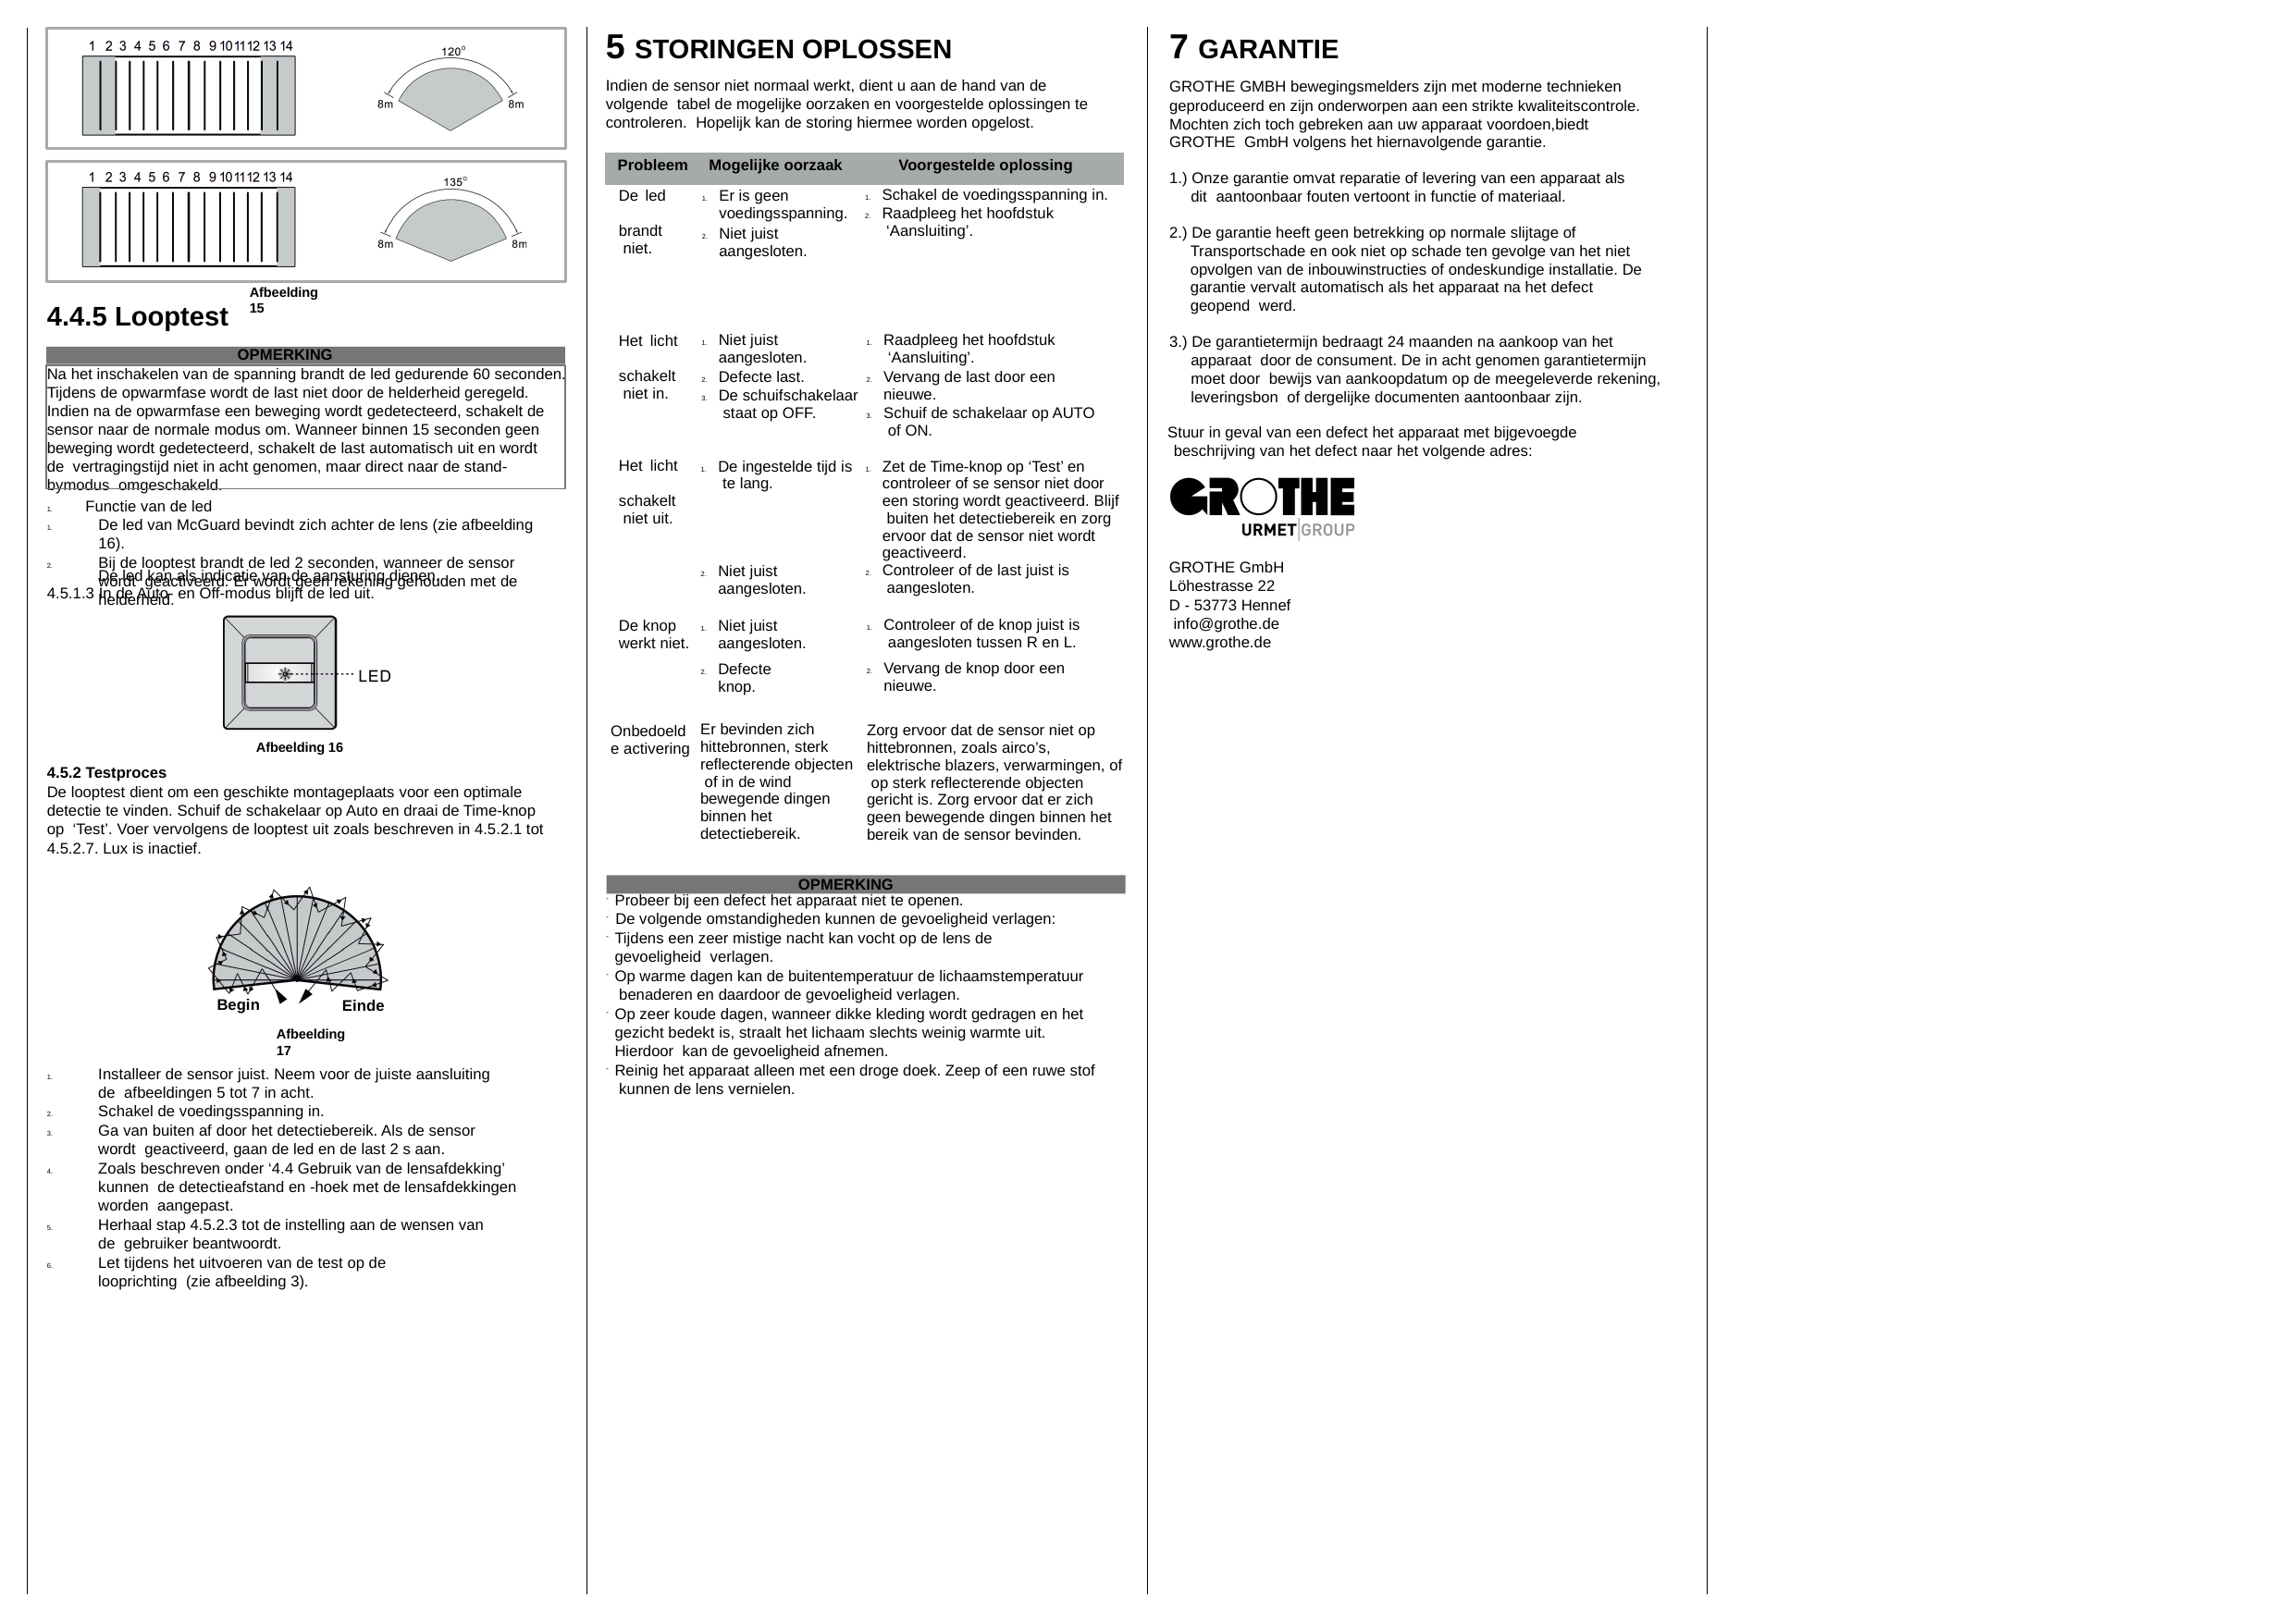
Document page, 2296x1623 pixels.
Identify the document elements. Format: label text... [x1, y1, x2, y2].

text_box De led kan als indicatie van de aansturing dienen. 4.5.1.3 In de Auto- en Off-modus blijft de led uit. [44, 565, 441, 603]
text_box Na het inschakelen van de spanning brandt de led gedurende 60 seconden. [47, 366, 564, 401]
table_cell De knop werkt niet. [605, 608, 698, 717]
text_box [206, 885, 389, 1014]
table_cell De ingestelde tijd is te lang. Niet juist aangesloten. [698, 456, 862, 608]
text_box Einde [331, 995, 390, 1014]
text_box Probeer bij een defect het apparaat niet te openen. De volgende omstandigheden kunnen de gevoeligheid verlagen: Tijdens een zeer mistige nacht kan vocht op de lens de gevoeligheid verlagen. Op warme dagen kan de buitentemperatuur de lichaamstemperatuur benaderen en daardoor de gevoeligheid verlagen. Op zeer koude dagen, wanneer dikke kleding wordt gedragen en het gezicht bedekt is, straalt het lichaam slechts weinig warmte uit. Hierdoor kan de gevoeligheid afnemen. Reinig het apparaat alleen met een droge doek. Zeep of een ruwe stof kunnen de lens vernielen. [604, 890, 1109, 1098]
text_box Afbeelding 15 [247, 283, 335, 316]
table_cell De led brandt niet. [605, 185, 698, 329]
table_cell Controleer of de knop juist is aangesloten tussen R en L. Vervang de knop door een nieuwe. [862, 608, 1124, 717]
text_box GROTHE GmbH Löhestrasse 22 D - 53773 Hennef info@grothe.de www.grothe.de [1167, 557, 1293, 651]
text_box [46, 346, 235, 363]
text_box 7 GARANTIE GROTHE GMBH bewegingsmelders zijn met moderne technieken geproduceerd en zijn onderworpen aan een strikte kwaliteitscontrole. Mochten zich toch gebreken aan uw apparaat voordoen,biedt GROTHE GmbH volgens het hiernavolgende garantie. 1.) Onze garantie omvat reparatie of levering van een apparaat als dit aantoonbaar fouten vertoont in functie of materiaal. 2.) De garantie heeft geen betrekking op normale slijtage of Transportschade en ook niet op schade ten gevolge van het niet opvolgen van de inbouwinstructies of ondeskundige installatie. De garantie vervalt automatisch als het apparaat na het defect geopend werd. 3.) De garantietermijn bedraagt 24 maanden na aankoop van het apparaat door de consument. De in acht genomen garantietermijn moet door bewijs van aankoopdatum op de meegeleverde rekening, leveringsbon of dergelijke documenten aantoonbaar zijn. Stuur in geval van een defect het apparaat met bijgevoegde beschrijving van het defect naar het volgende adres: [1167, 23, 1680, 461]
text_box OPMERKING [606, 875, 1126, 894]
table_cell Niet juist aangesloten. Defecte last. De schuifschakelaar staat op OFF. [698, 329, 862, 456]
text_box Tijdens de opwarmfase wordt de last niet door de helderheid geregeld. Indien na de opwarmfase een beweging wordt gedetecteerd, schakelt de sensor naar de normale modus om. Wanneer binnen 15 seconden geen beweging wordt gedetecteerd, schakelt de last automatisch uit en wordt de vertragingstijd niet in acht genomen, maar direct naar de stand-bymodus omgeschakeld. [44, 383, 560, 495]
table_header Mogelijke oorzaak [698, 153, 862, 185]
text_box [222, 615, 391, 731]
table_cell Het licht schakelt niet uit. [605, 456, 698, 608]
table_cell Zorg ervoor dat de sensor niet op hittebronnen, zoals airco’s, elektrische blazers, verwarmingen, of op sterk reflecterende objecten gericht is. Zorg ervoor dat er zich geen bewegende dingen binnen het bereik van de sensor bevinden. [862, 717, 1124, 851]
text_box Begin [204, 995, 264, 1014]
text_box [1169, 476, 1355, 542]
text_box Functie van de led De led van McGuard bevindt zich achter de lens (zie afbeelding 16). Bij de looptest brandt de led 2 seconden, wanneer de sensor wordt geactiveerd. Er wordt geen rekening gehouden met de helderheid. [44, 496, 564, 609]
text_box [377, 176, 527, 262]
text_box Afbeelding 17 [274, 1026, 362, 1059]
text_box 4.4.5 Looptest [44, 299, 231, 332]
text_box [81, 40, 296, 136]
table_cell Raadpleeg het hoofdstuk ‘Aansluiting’. Vervang de last door een nieuwe. Schuif de schakelaar op AUTO of ON. [862, 329, 1124, 456]
text_box [335, 346, 565, 363]
text_box Afbeelding 16 4.5.2 Testproces De looptest dient om een geschikte montageplaats voor een optimale detectie te vinden. Schuif de schakelaar op Auto en draai de Time-knop op ‘Test’. Voer vervolgens de looptest uit zoals beschreven in 4.5.2.1 tot 4.5.2.7. Lux is inactief. [44, 739, 558, 858]
table_cell Het licht schakelt niet in. [605, 329, 698, 456]
table_cell Schakel de voedingsspanning in. Raadpleeg het hoofdstuk ‘Aansluiting’. [862, 185, 1124, 329]
text_box Installeer de sensor juist. Neem voor de juiste aansluiting de afbeeldingen 5 tot 7 in acht. Schakel de voedingsspanning in. Ga van buiten af door het detectiebereik. Als de sensor wordt geactiveerd, gaan de led en de last 2 s aan. Zoals beschreven onder ‘4.4 Gebruik van de lensafdekking’ kunnen de detectieafstand en -hoek met de lensafdekkingen worden aangepast. Herhaal stap 4.5.2.3 tot de instelling aan de wensen van de gebruiker beantwoordt. Let tijdens het uitvoeren van de test op de looprichting (zie afbeelding 3). [44, 1064, 561, 1291]
table_cell Onbedoeld e activering [605, 717, 698, 851]
text_box 5 STORINGEN OPLOSSEN Indien de sensor niet normaal werkt, dient u aan de hand van de volgende tabel de mogelijke oorzaken en voorgestelde oplossingen te controleren. Hopelijk kan de storing hiermee worden opgelost. [603, 23, 1115, 132]
text_box Tijdens de opwarmfase wordt de last niet door de helderheid geregeld. Indien na de opwarmfase een beweging wordt gedetecteerd, schakelt de sensor naar de normale modus om. Wanneer binnen 15 seconden geen beweging wordt gedetecteerd, schakelt de last automatisch uit en wordt de vertragingstijd niet in acht genomen, maar direct naar de stand-bymodus omgeschakeld. [47, 383, 560, 488]
table_header Probleem [605, 153, 698, 185]
table_cell Er is geen voedingsspanning. Niet juist aangesloten. [698, 185, 862, 329]
table_cell Er bevinden zich hittebronnen, sterk reflecterende objecten of in de wind bewegende dingen binnen het detectiebereik. [698, 717, 862, 851]
text_box [377, 45, 525, 131]
table_cell Niet juist aangesloten. Defecte knop. [698, 608, 862, 717]
table_header Voorgestelde oplossing [862, 153, 1124, 185]
table_cell Zet de Time-knop op ‘Test’ en controleer of se sensor niet door een storing wordt geactiveerd. Blijf buiten het detectiebereik en zorg ervoor dat de sensor niet wordt geactiveerd. Controleer of de last juist is aangesloten. [862, 456, 1124, 608]
text_box OPMERKING [235, 344, 335, 363]
text_box [81, 171, 296, 267]
